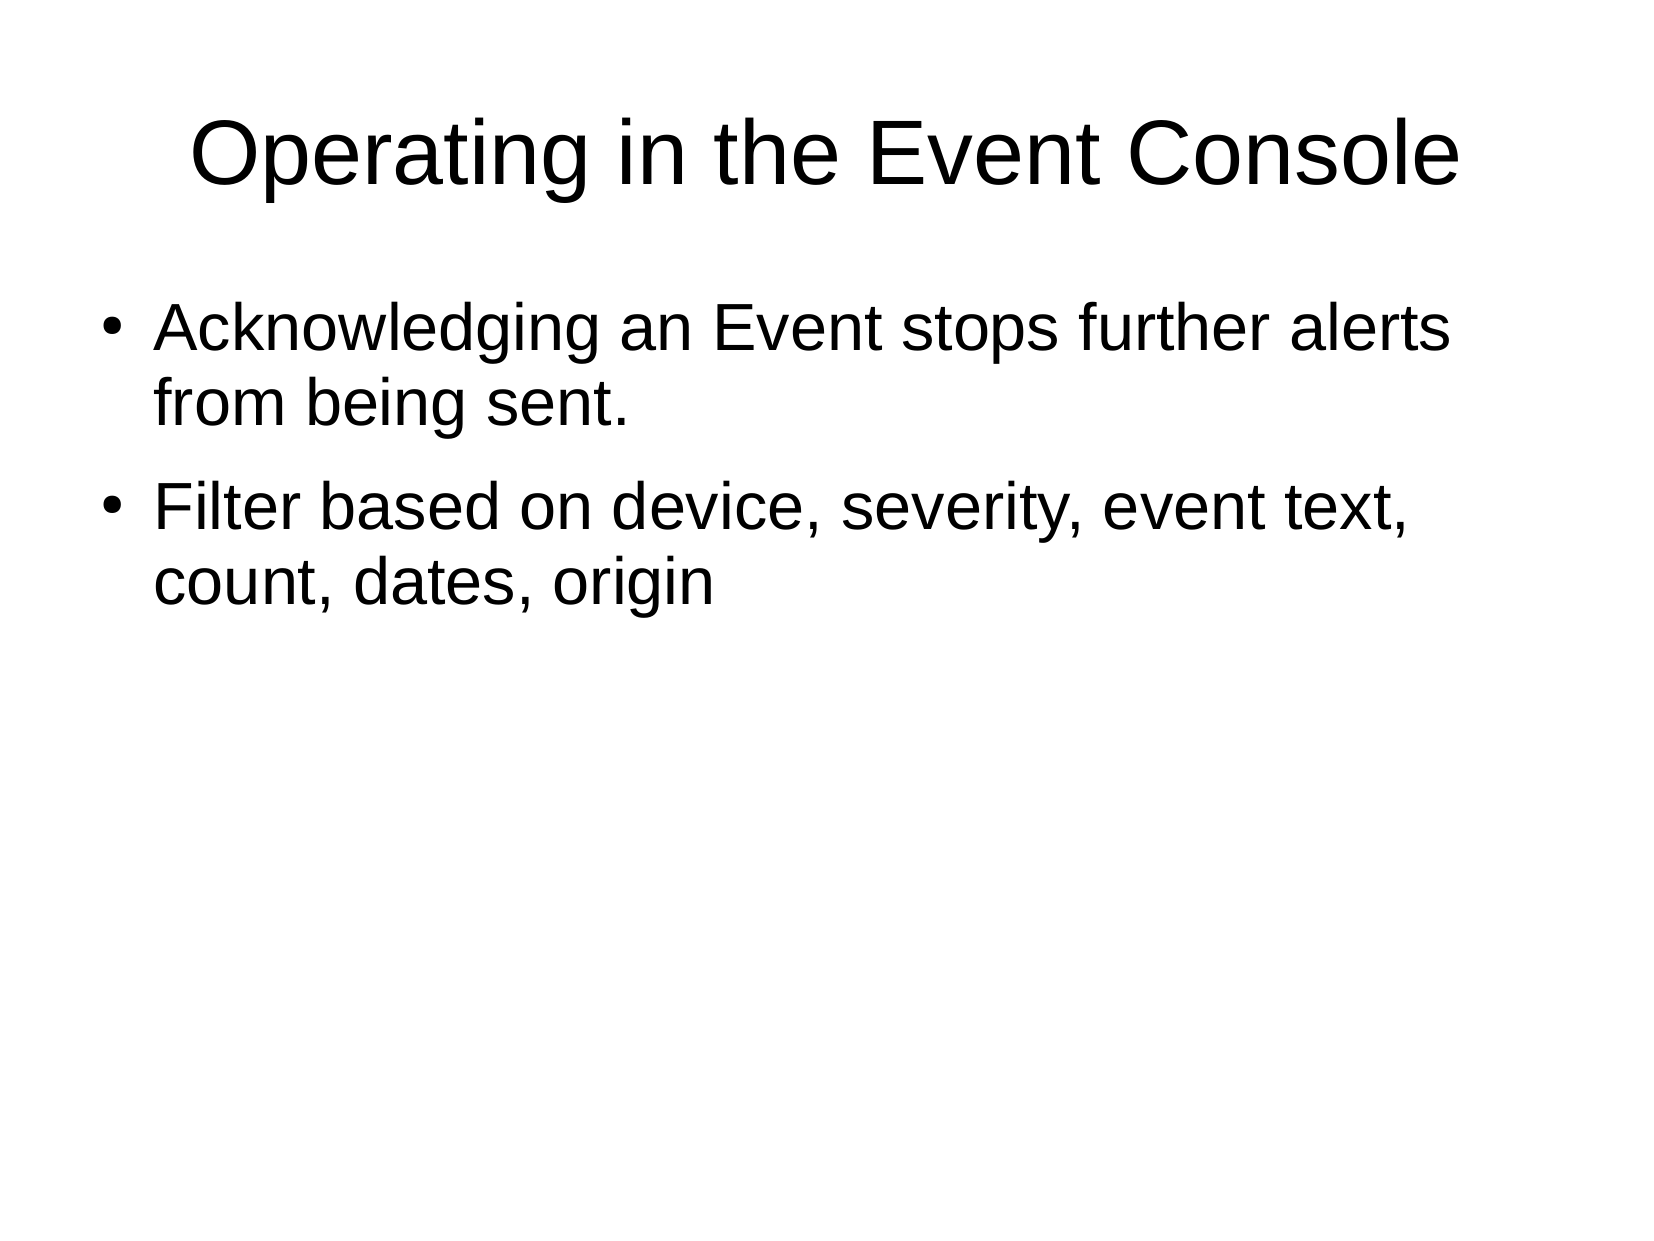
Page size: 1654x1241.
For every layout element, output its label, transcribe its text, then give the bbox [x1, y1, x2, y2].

list Acknowledging an Event stops further alerts from being sent. Filter based on device, severity, event text, count, dates, origin [82, 290, 1571, 1109]
title Operating in the Event Console [82, 49, 1571, 257]
